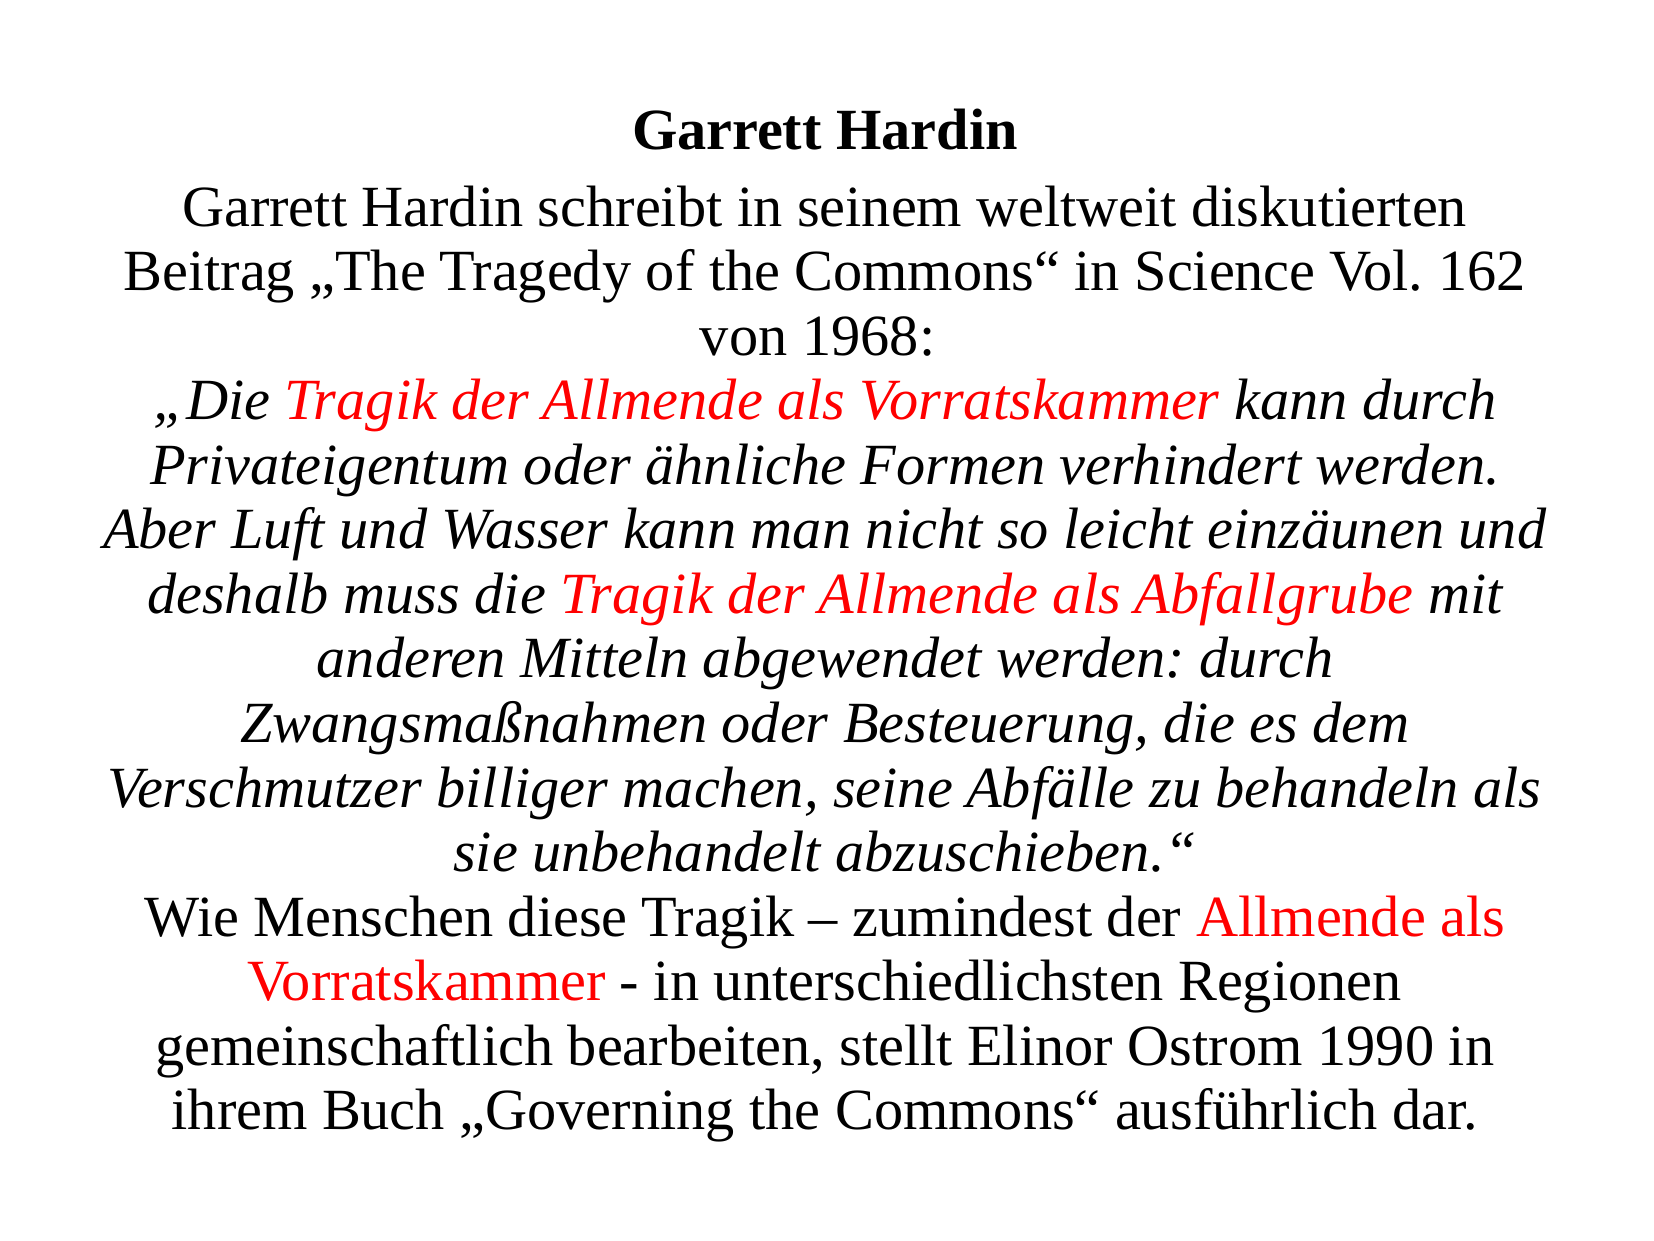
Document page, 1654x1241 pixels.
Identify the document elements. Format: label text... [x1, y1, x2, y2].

text_box Garrett Hardin Garrett Hardin schreibt in seinem weltweit diskutierten Beitrag „The Tragedy of the Commons“ in Science Vol. 162 von 1968: „Die Tragik der Allmende als Vorratskammer kann durch Privateigentum oder ähnliche Formen verhindert werden. Aber Luft und Wasser kann man nicht so leicht einzäunen und deshalb muss die Tragik der Allmende als Abfallgrube mit anderen Mitteln abgewendet werden: durch Zwangsmaßnahmen oder Besteuerung, die es dem Verschmutzer billiger machen, seine Abfälle zu behandeln als sie unbehandelt abzuschieben.“ Wie Menschen diese Tragik – zumindest der Allmende als Vorratskammer - in unterschiedlichsten Regionen gemeinschaftlich bearbeiten, stellt Elinor Ostrom 1990 in ihrem Buch „Governing the Commons“ ausführlich dar. [88, 90, 1565, 1150]
